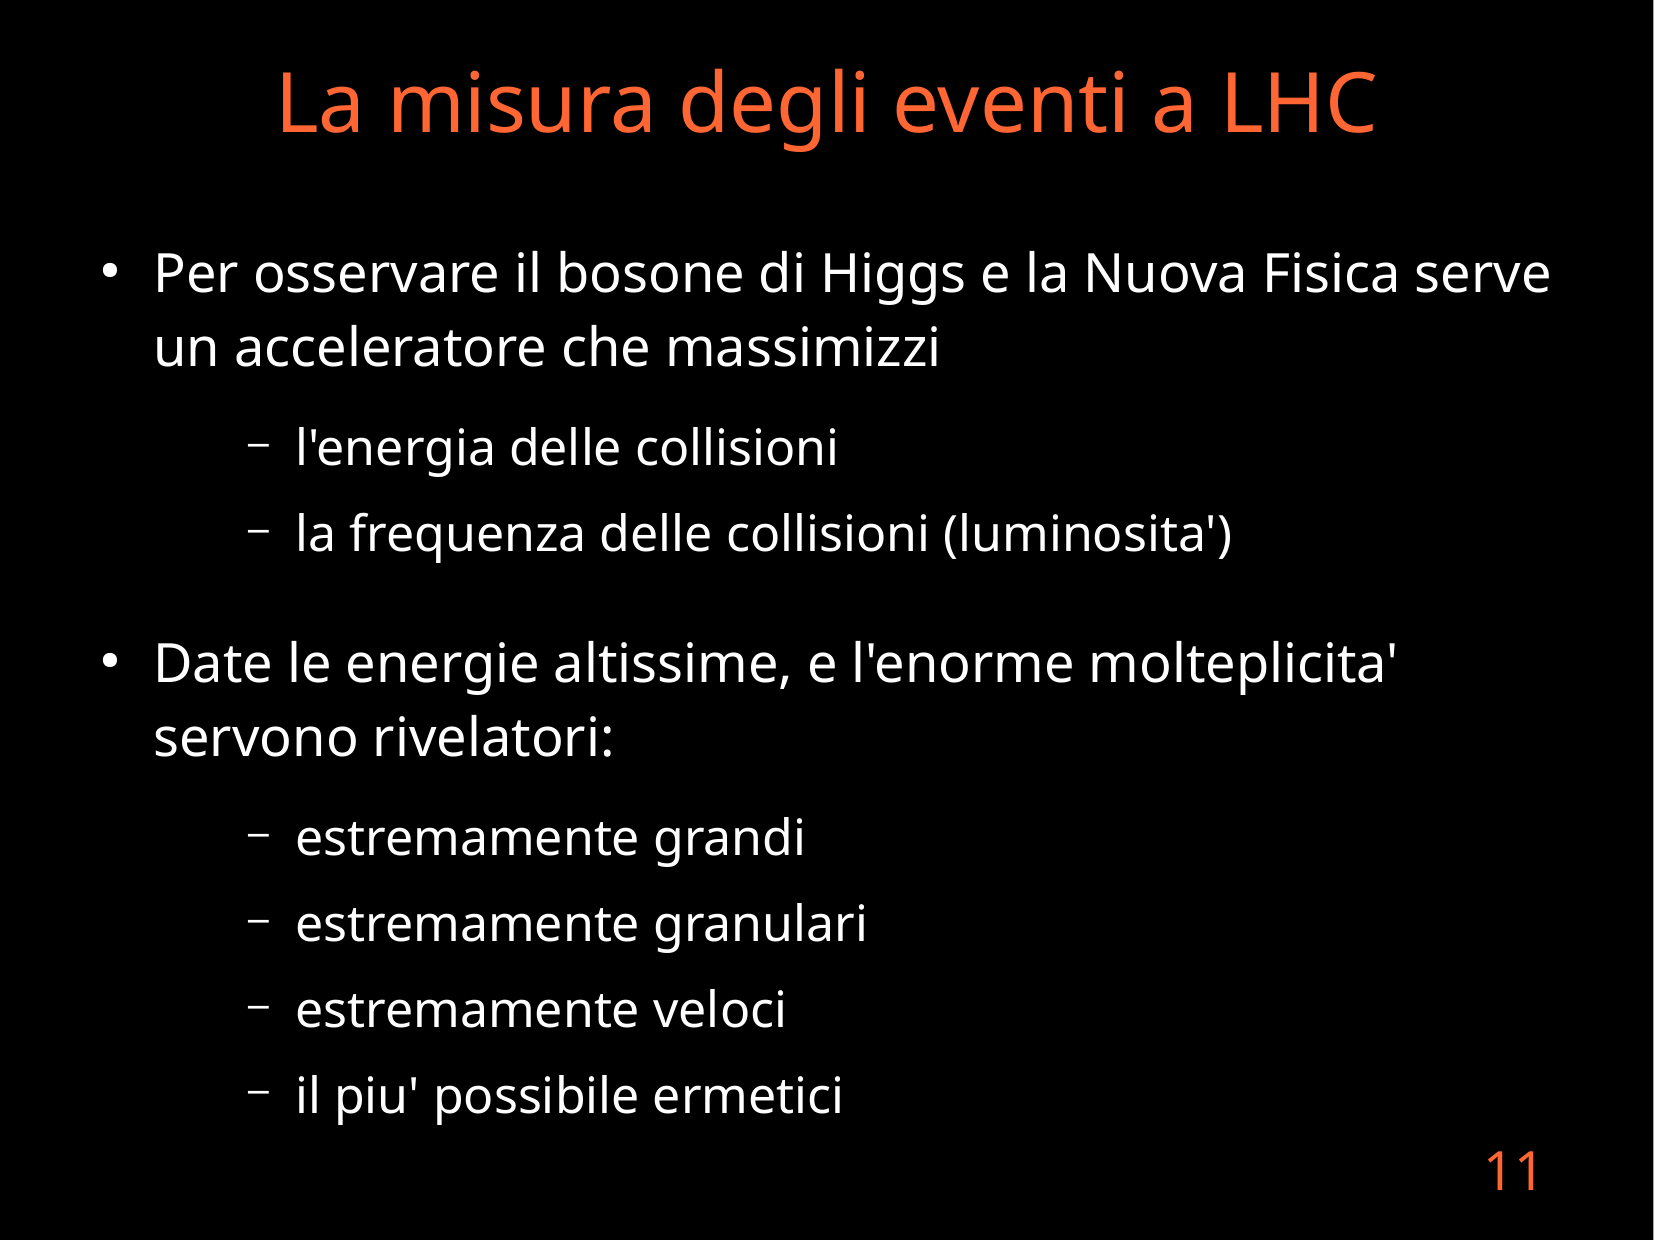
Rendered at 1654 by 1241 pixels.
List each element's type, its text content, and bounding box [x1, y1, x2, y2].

list Per osservare il bosone di Higgs e la Nuova Fisica serve un acceleratore che massimizzi l'energia delle collisioni la frequenza delle collisioni (luminosita') [82, 234, 1571, 604]
title La misura degli eventi a LHC [82, 47, 1571, 153]
list Date le energie altissime, e l'enorme molteplicita' servono rivelatori: estremamente grandi estremamente granulari estremamente veloci il piu' possibile ermetici [82, 624, 1571, 1075]
